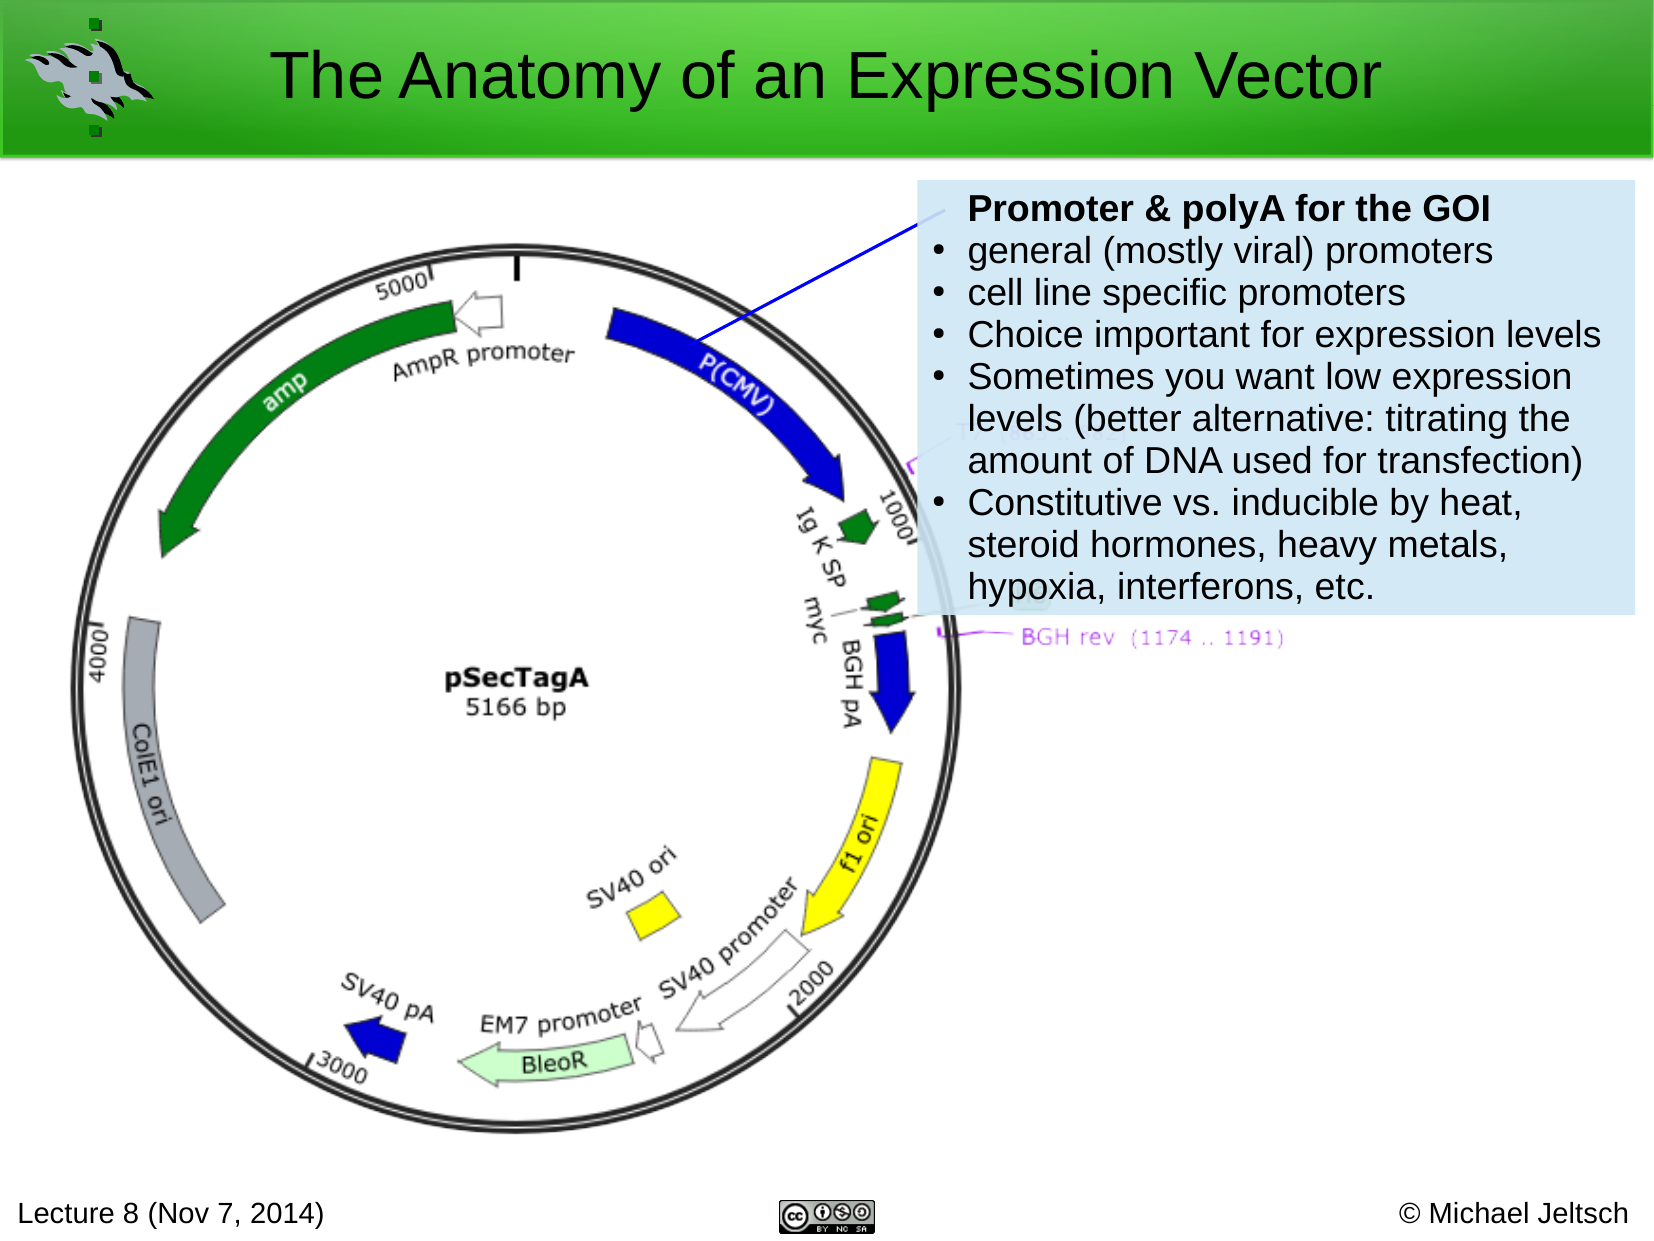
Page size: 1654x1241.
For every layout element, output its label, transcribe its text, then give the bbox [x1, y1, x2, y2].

title The Anatomy of an Expression Vector [206, 30, 1448, 121]
text_box Promoter & polyA for the GOI general (mostly viral) promoters cell line specific promoters Choice important for expression levels Sometimes you want low expression levels (better alternative: titrating the amount of DNA used for transfection) Constitutive vs. inducible by heat, steroid hormones, heavy metals, hypoxia, interferons, etc. [917, 180, 1636, 615]
picture [44, 179, 1319, 1184]
picture [779, 1200, 875, 1234]
